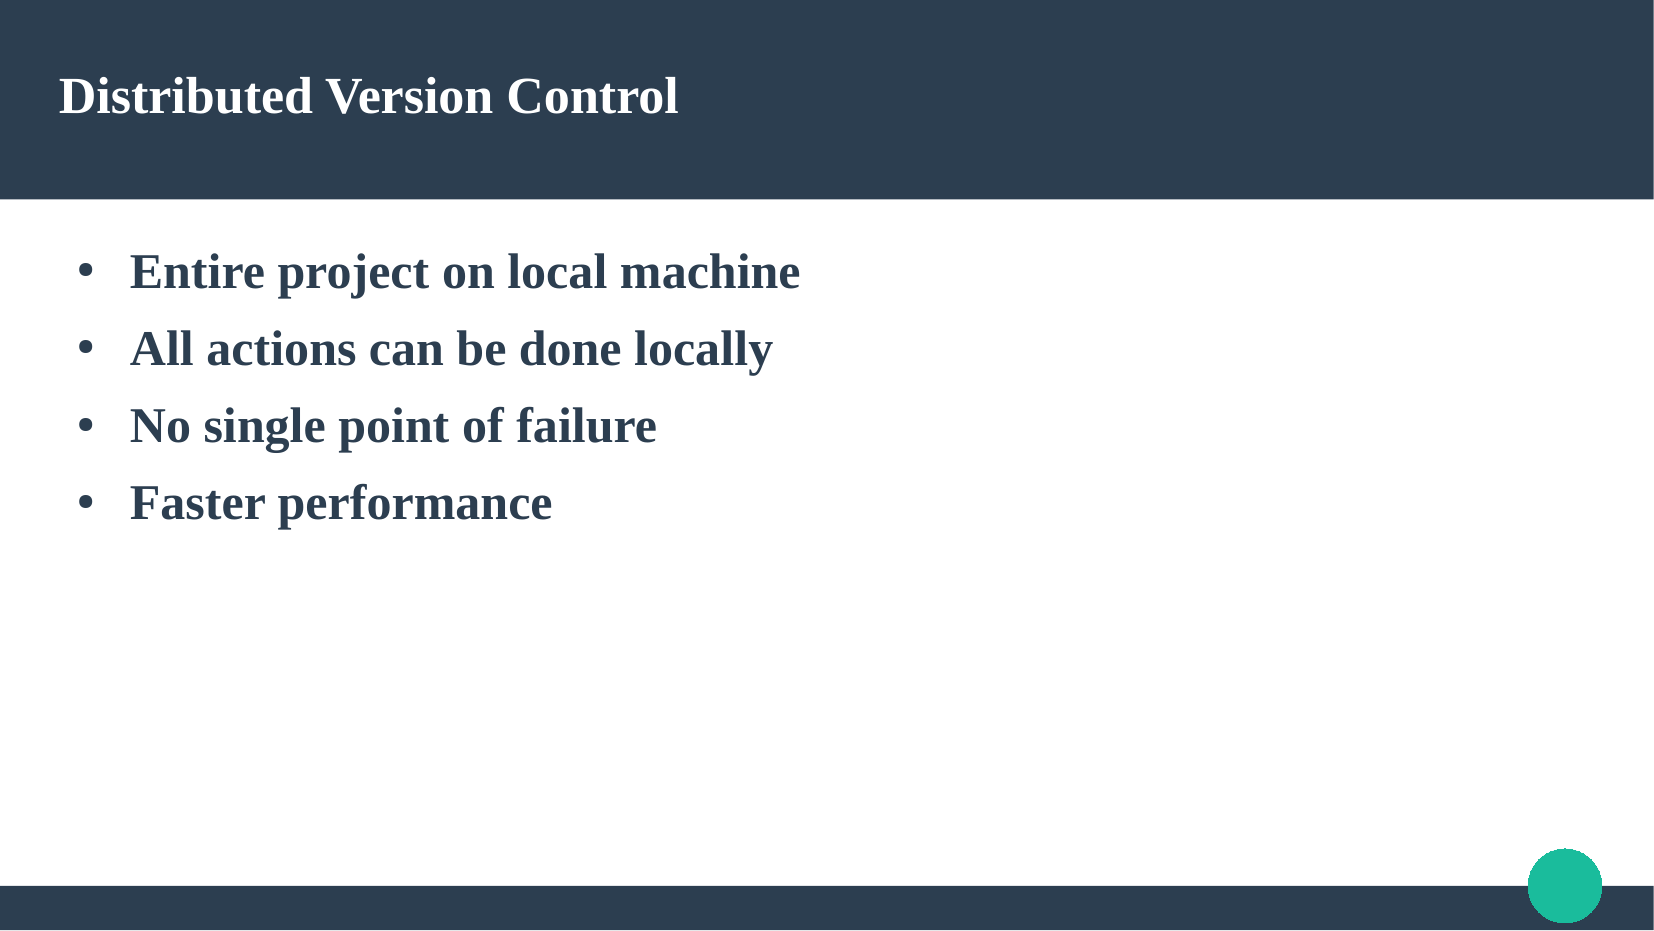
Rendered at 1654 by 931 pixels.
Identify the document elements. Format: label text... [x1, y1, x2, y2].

title Distributed Version Control [59, 37, 1595, 155]
list Entire project on local machine All actions can be done locally No single point of failure Faster performance [59, 243, 1595, 864]
